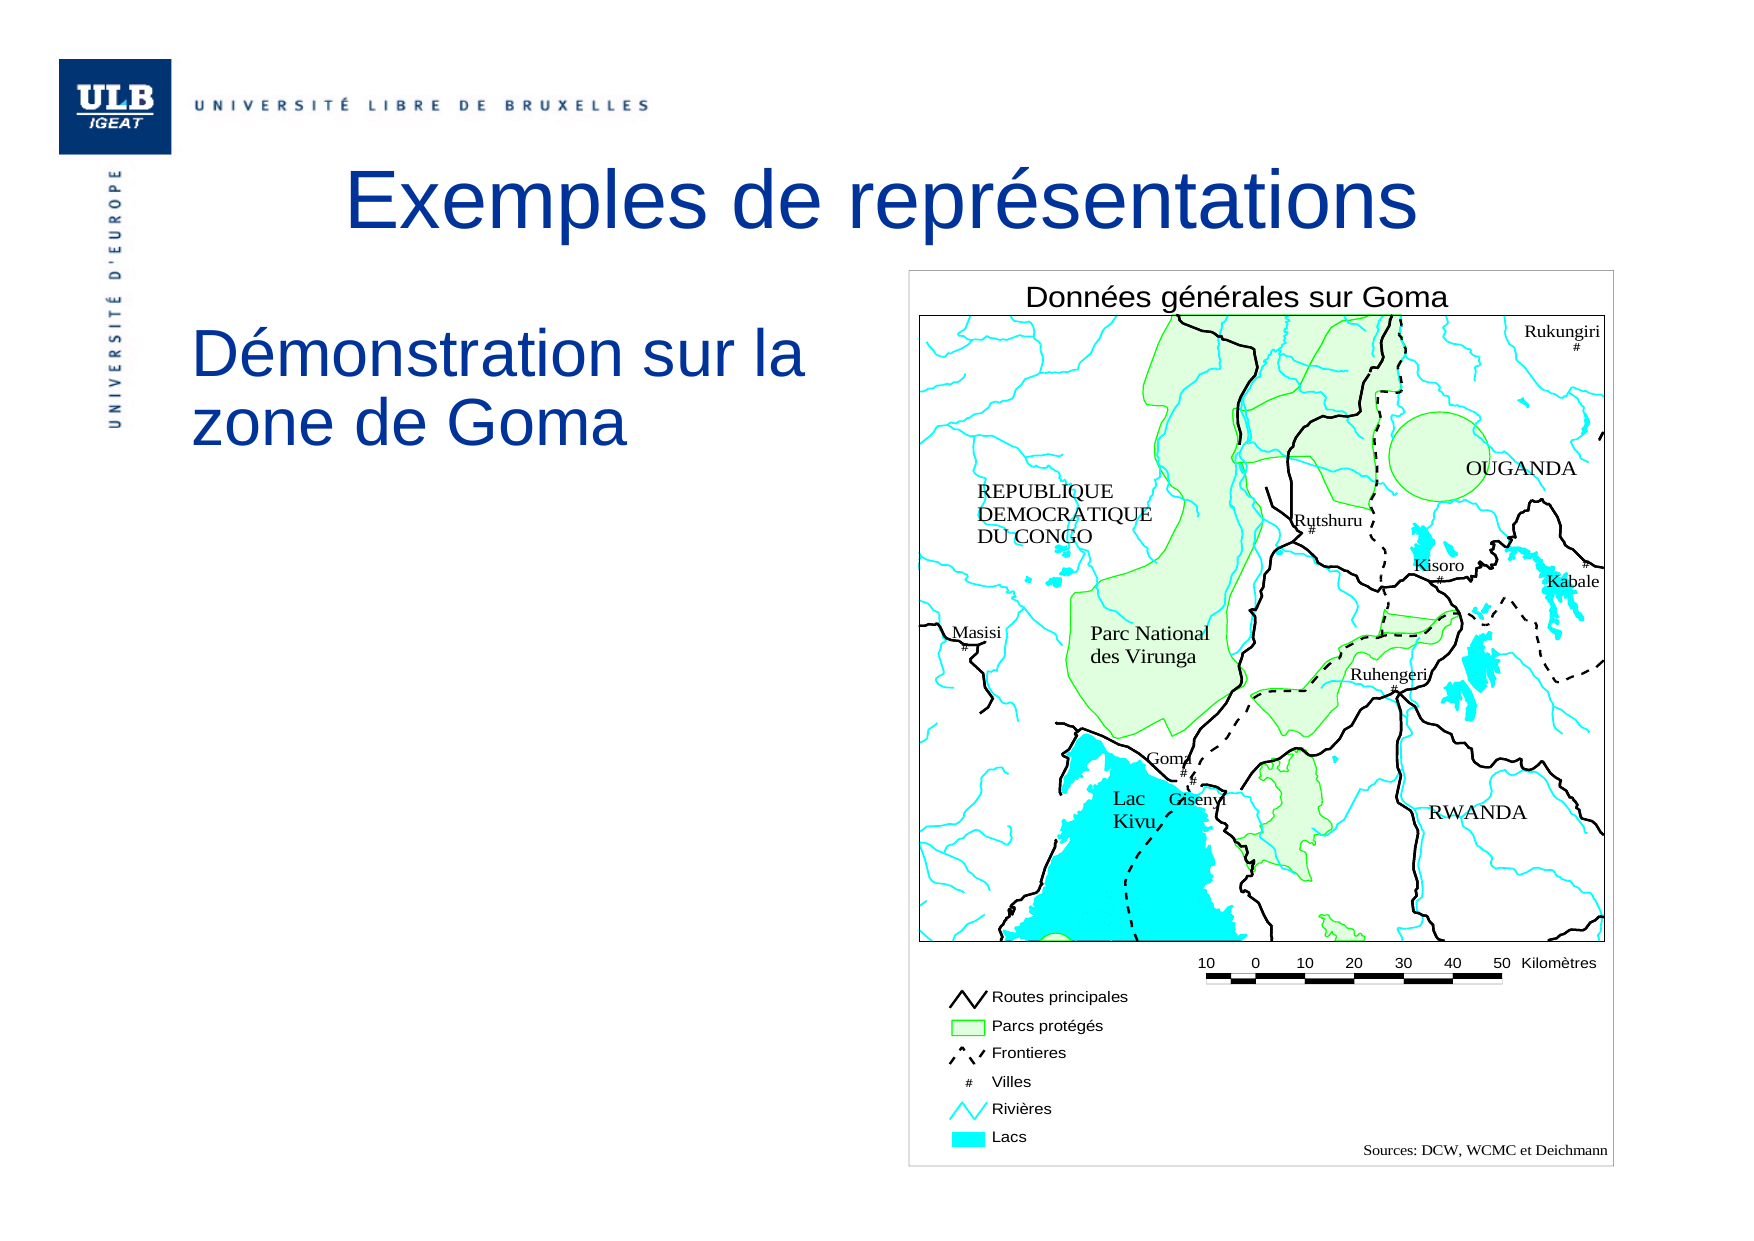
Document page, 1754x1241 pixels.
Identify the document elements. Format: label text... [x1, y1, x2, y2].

list Démonstration sur la zone de Goma [140, 320, 875, 972]
picture [59, 59, 1695, 1230]
title Exemples de représentations [146, 85, 1619, 320]
